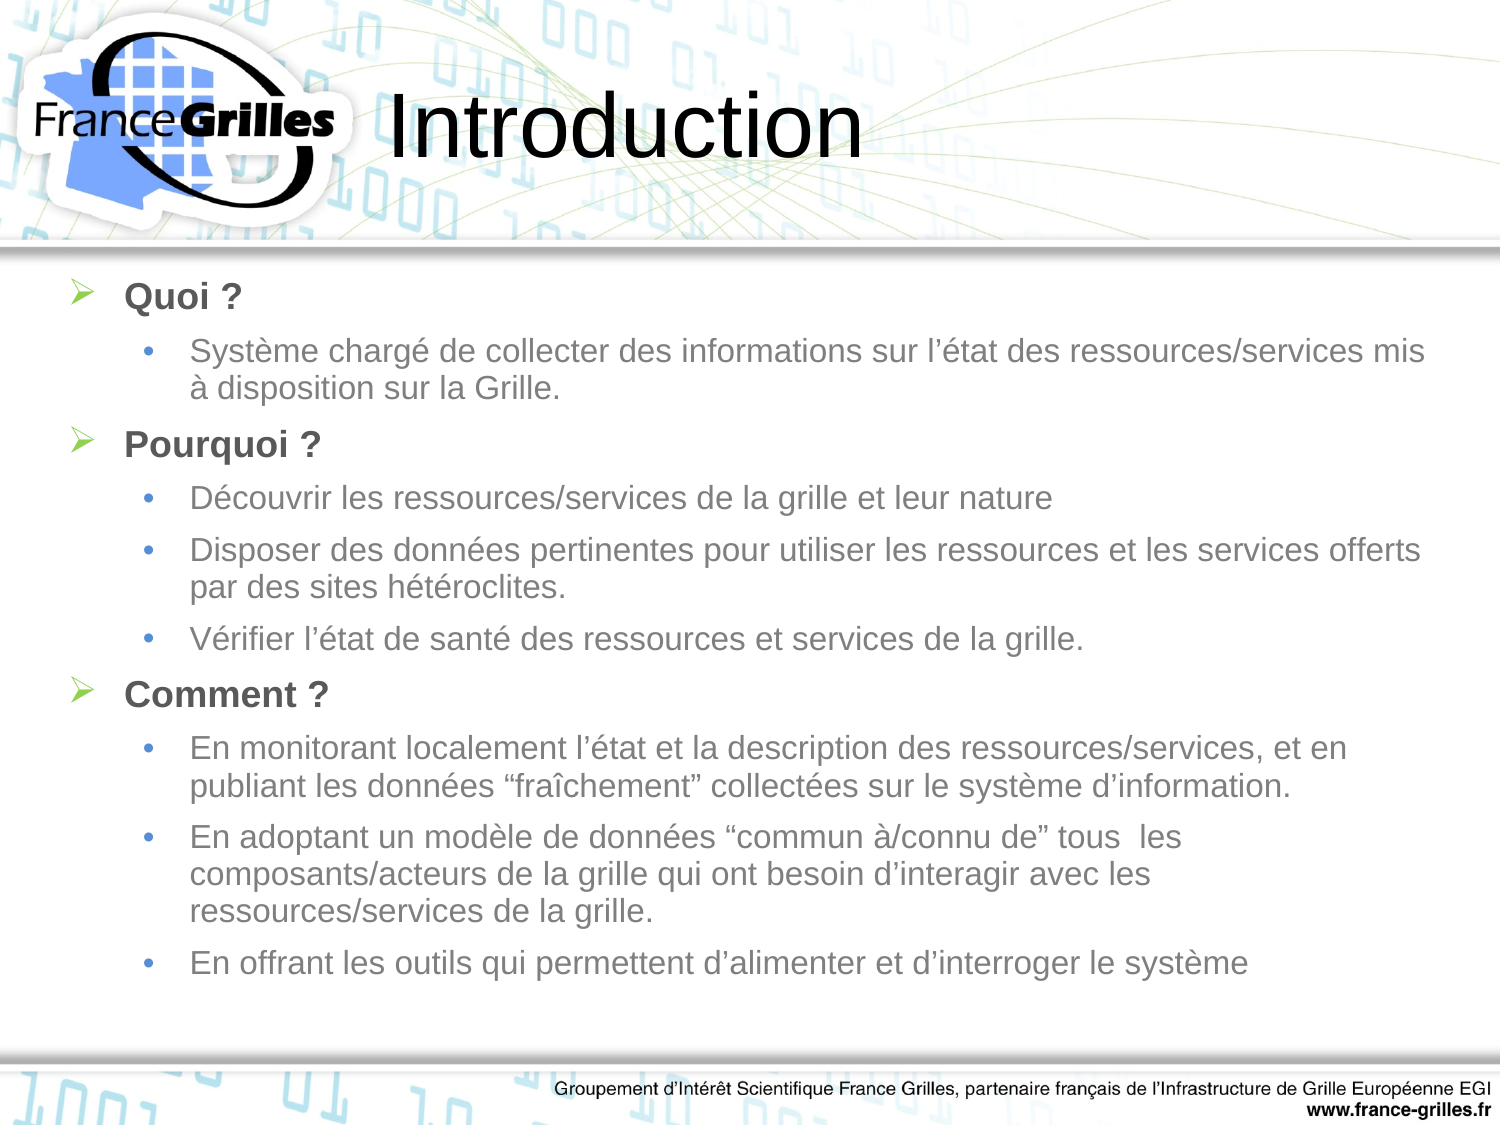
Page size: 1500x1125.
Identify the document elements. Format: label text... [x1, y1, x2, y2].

picture [0, 0, 1500, 1125]
list Quoi ? Système chargé de collecter des informations sur l’état des ressources/services mis à disposition sur la Grille. Pourquoi ? Découvrir les ressources/services de la grille et leur nature Disposer des données pertinentes pour utiliser les ressources et les services offerts par des sites hétéroclites. Vérifier l’état de santé des ressources et services de la grille. Comment ? En monitorant localement l’état et la description des ressources/services, et en publiant les données “fraîchement” collectées sur le système d’information. En adoptant un modèle de données “commun à/connu de” tous les composants/acteurs de la grille qui ont besoin d’interagir avec les ressources/services de la grille. En offrant les outils qui permettent d’alimenter et d’interroger le système [53, 268, 1459, 1060]
title Introduction [372, 7, 1459, 244]
